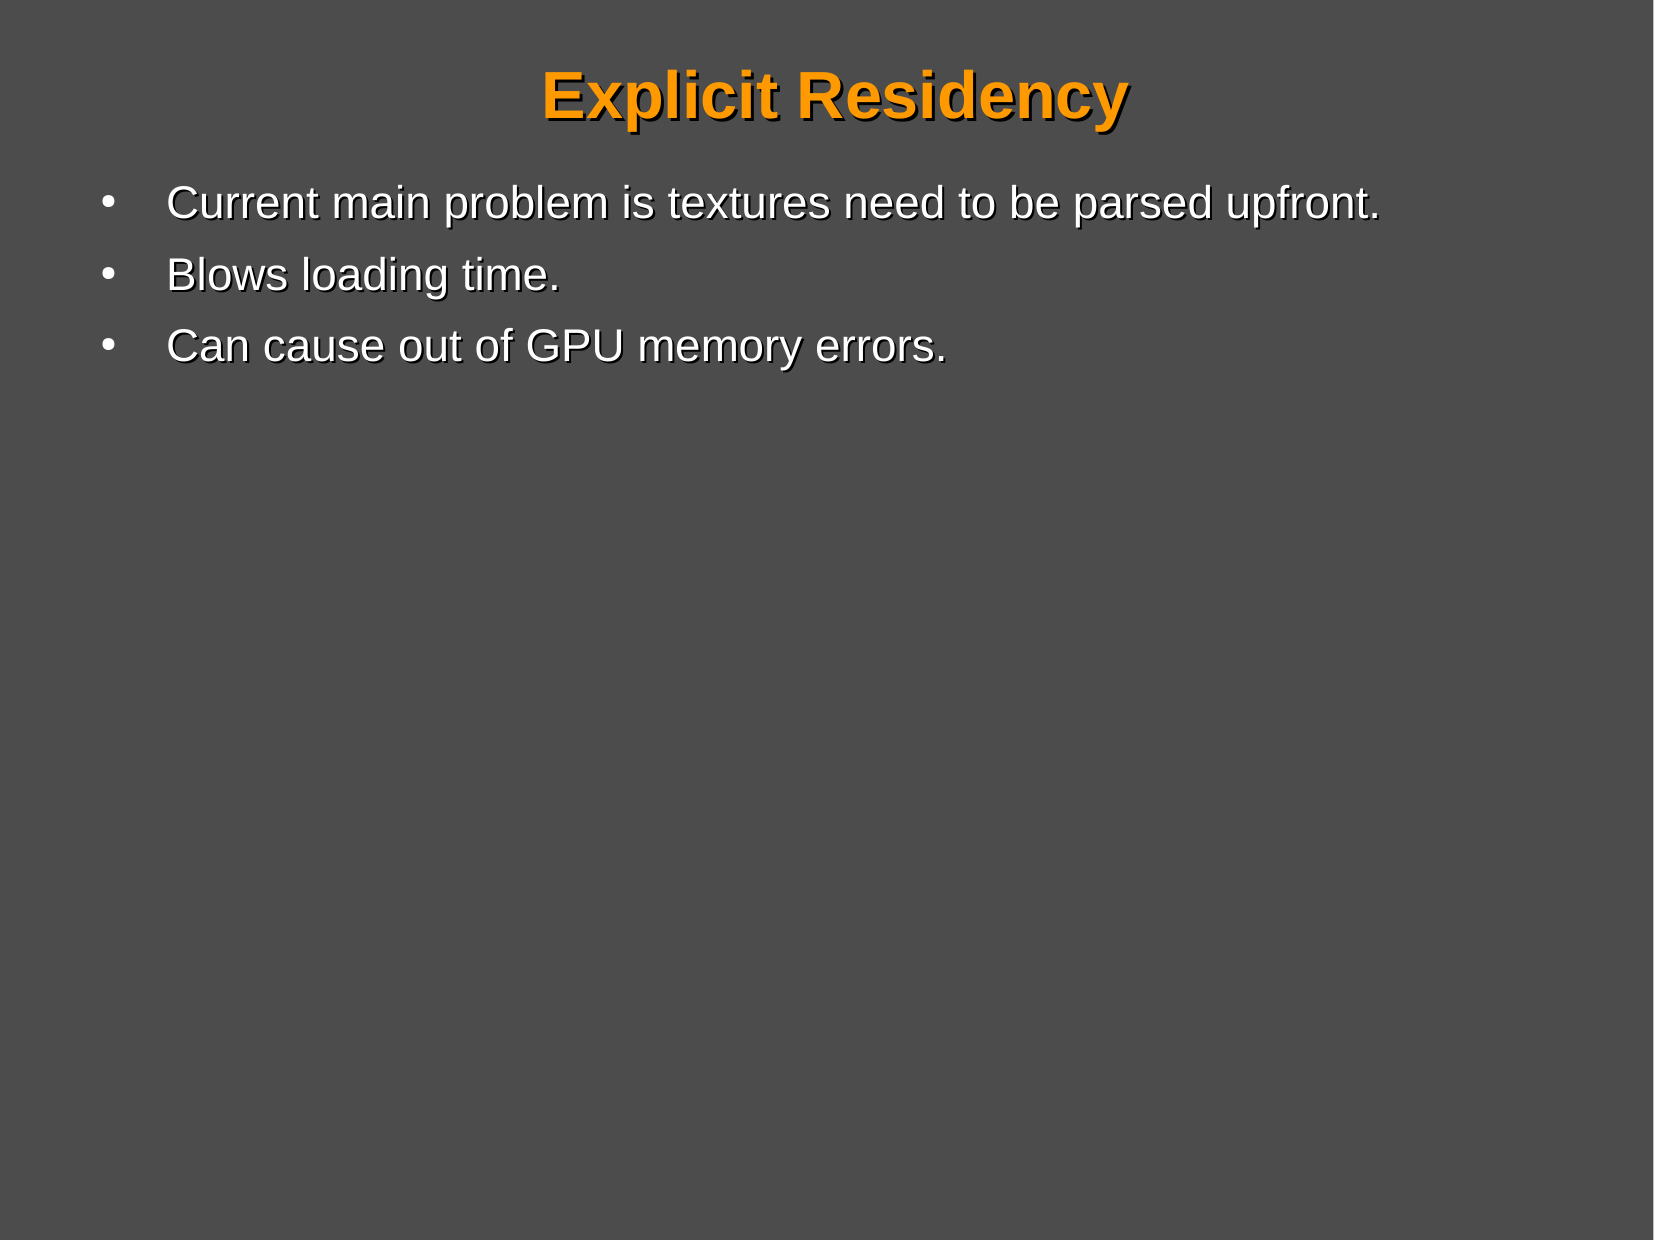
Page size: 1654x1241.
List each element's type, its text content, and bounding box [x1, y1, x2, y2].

title Explicit Residency [82, 44, 1571, 147]
list Current main problem is textures need to be parsed upfront. Blows loading time. Can cause out of GPU memory errors. [82, 177, 1571, 1075]
